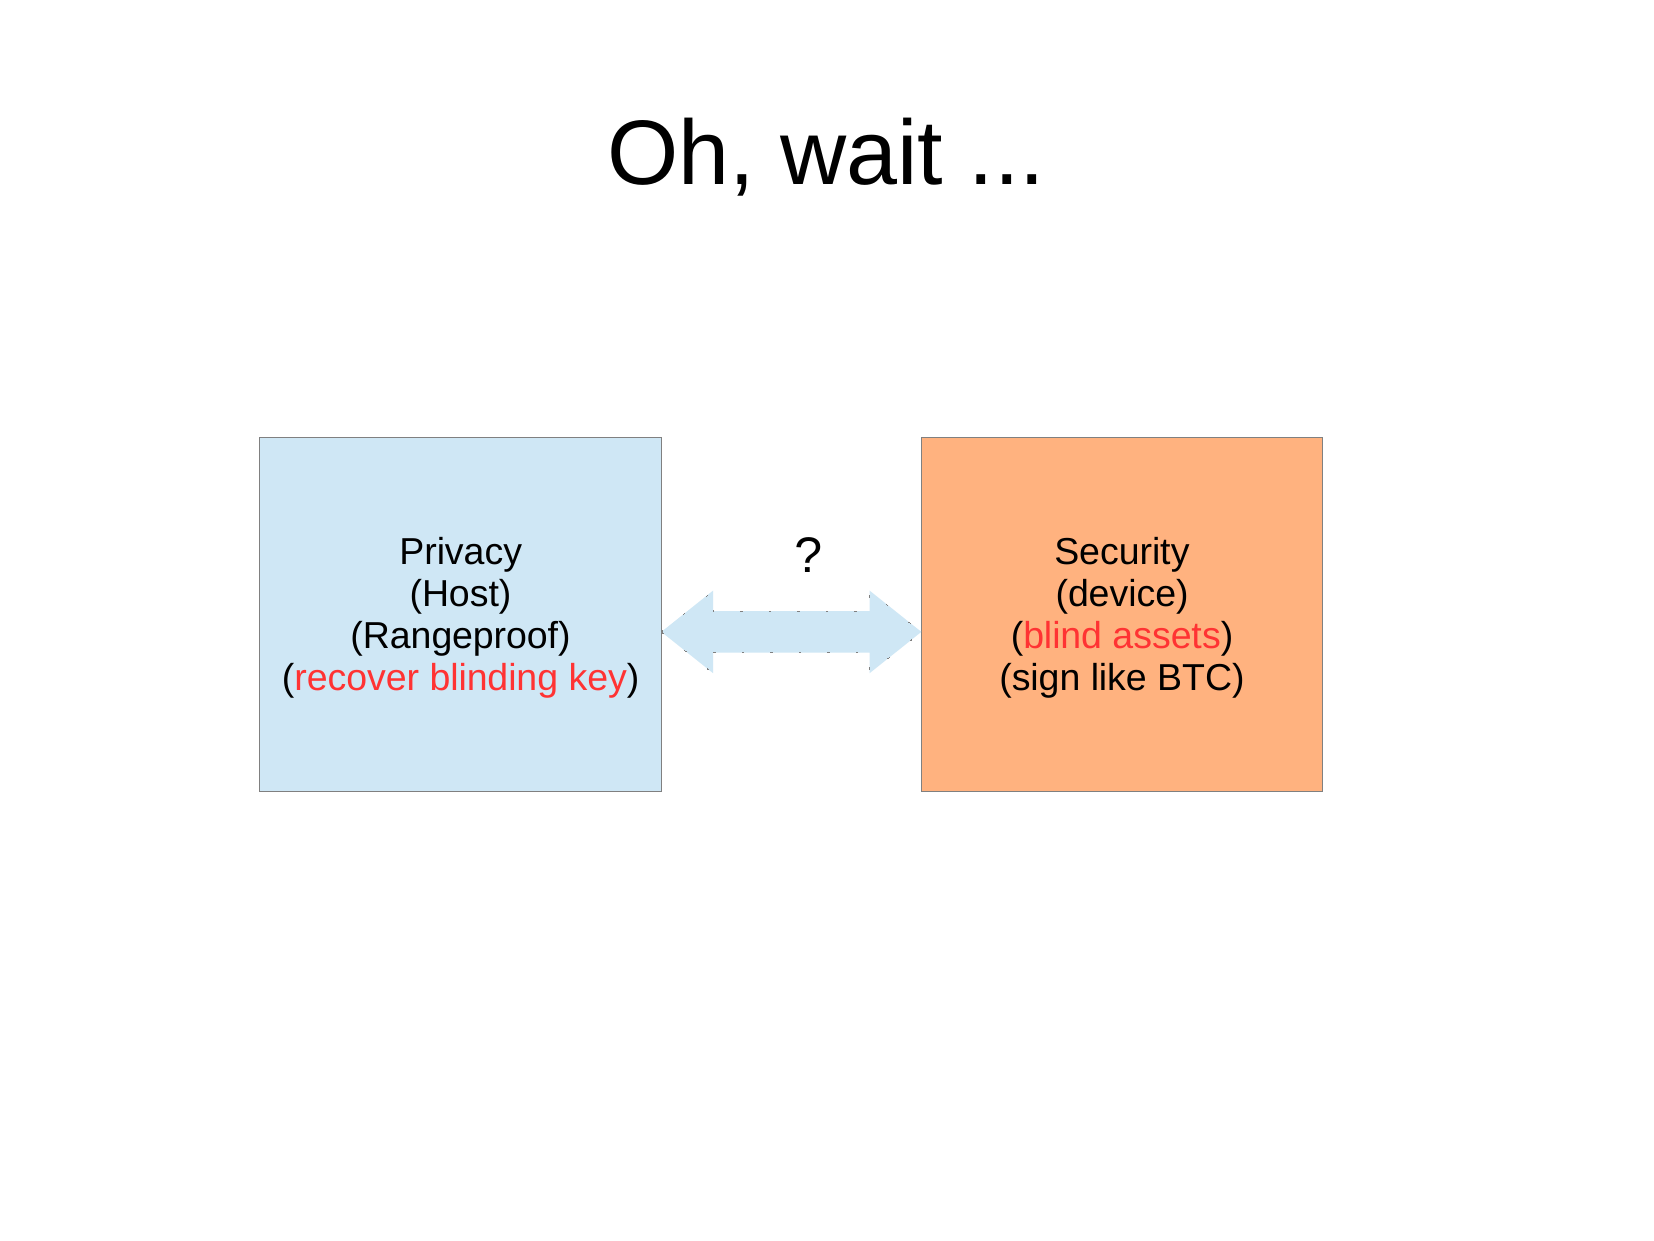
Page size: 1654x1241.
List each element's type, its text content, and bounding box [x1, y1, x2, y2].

text_box ? [779, 519, 830, 615]
title Oh, wait ... [82, 49, 1571, 257]
text_box Privacy (Host) (Rangeproof) (recover blinding key) [259, 437, 662, 792]
text_box Security (device) (blind assets) (sign like BTC) [921, 437, 1323, 792]
text_box [661, 590, 922, 674]
